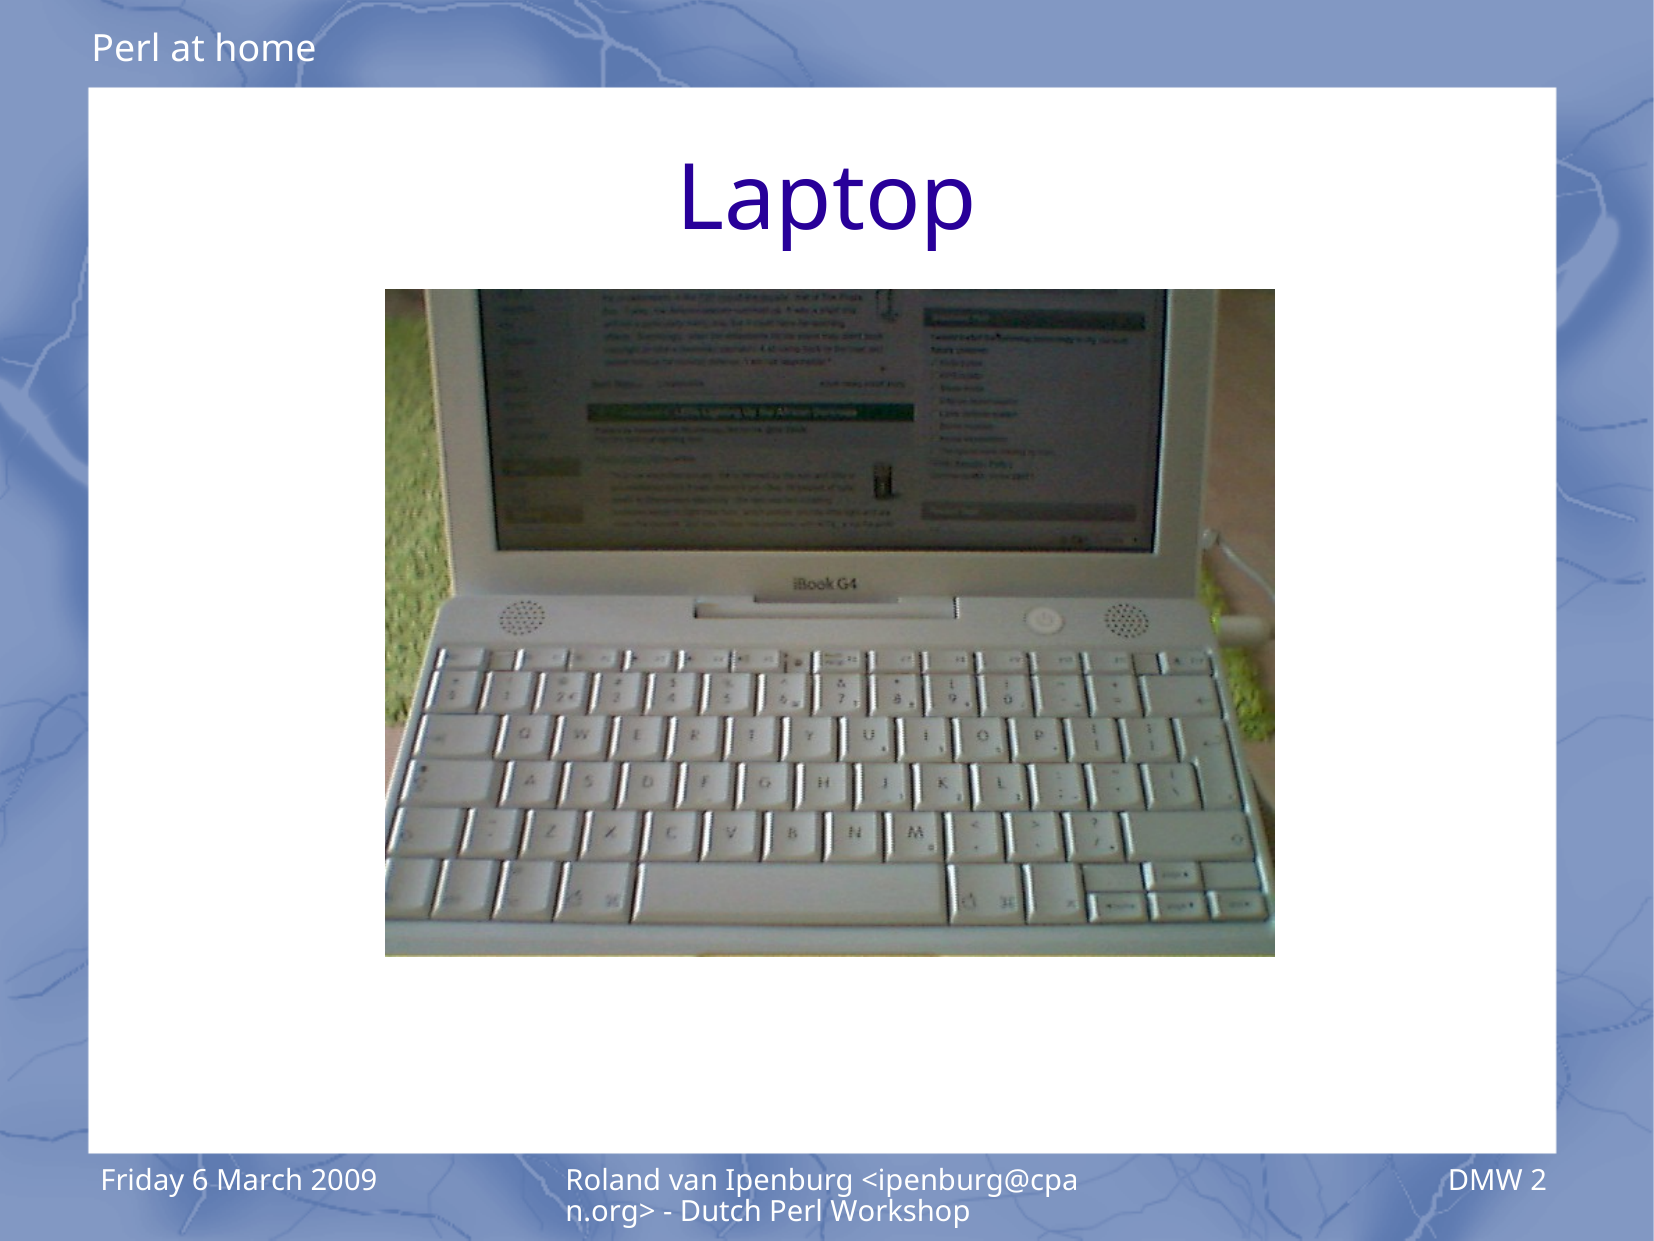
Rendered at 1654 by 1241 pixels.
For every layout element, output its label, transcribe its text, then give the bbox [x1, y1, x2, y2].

picture [0, 0, 1654, 1241]
title Laptop [118, 90, 1536, 298]
